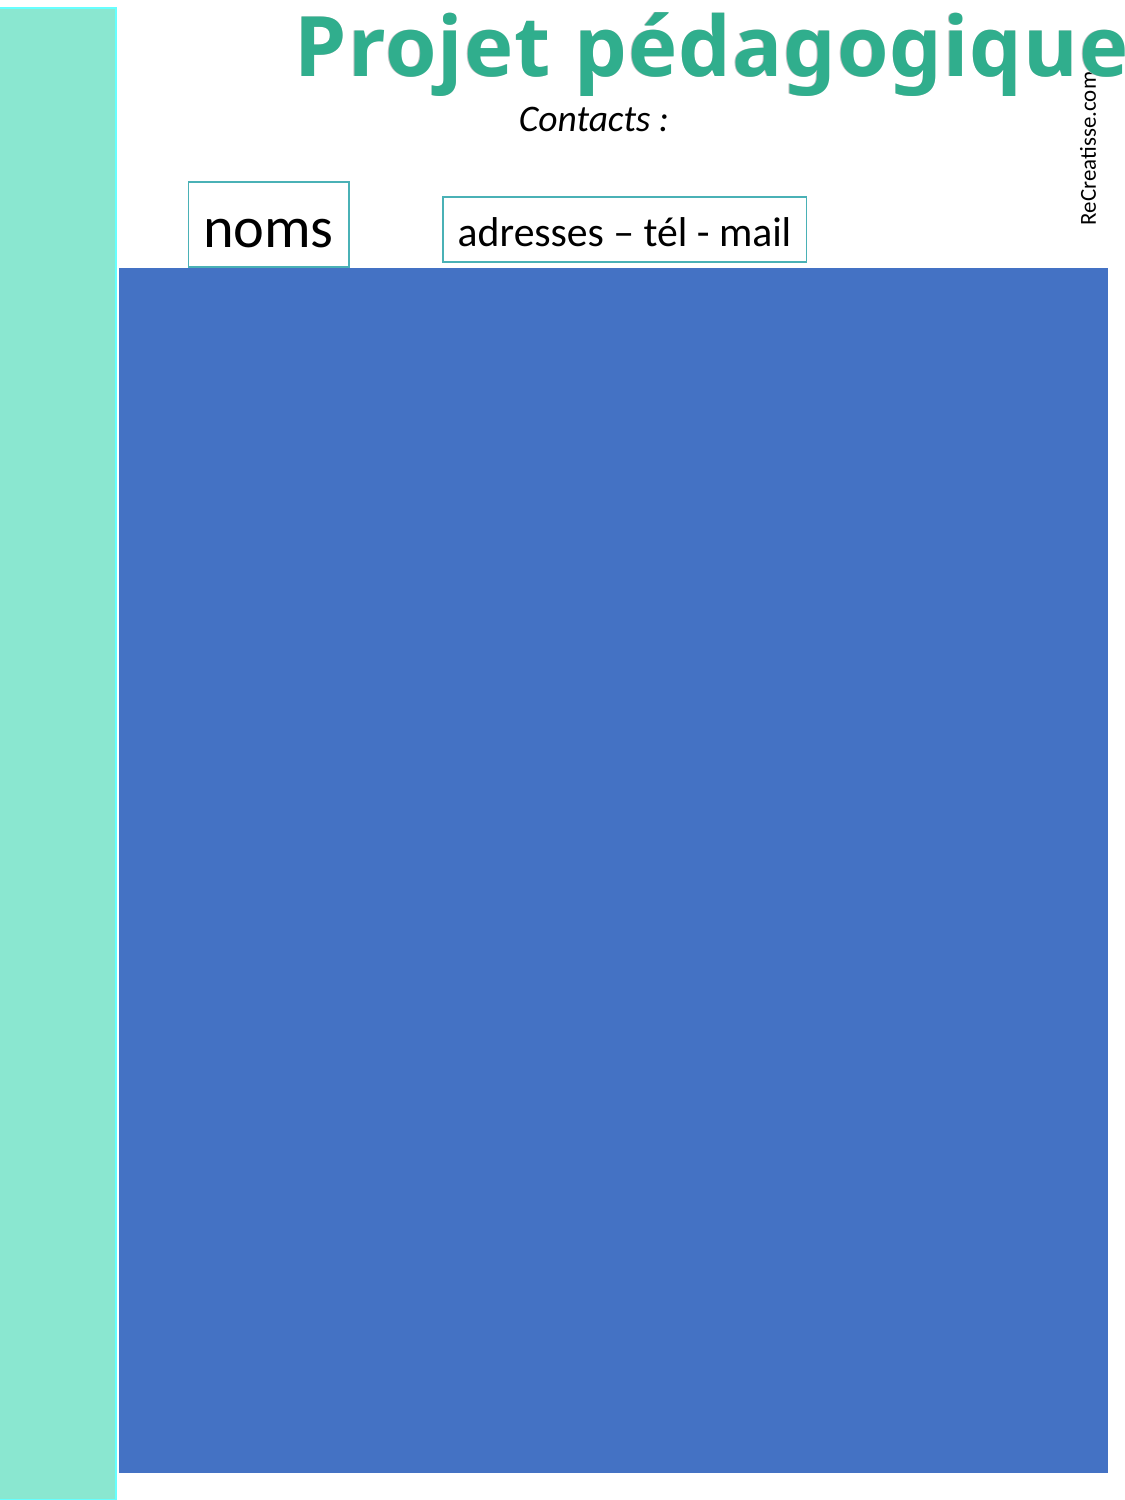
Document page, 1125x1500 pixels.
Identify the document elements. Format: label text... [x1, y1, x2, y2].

table_cell [421, 870, 1108, 1021]
text_box noms [188, 182, 349, 267]
table_cell [119, 569, 421, 720]
table_cell [119, 720, 421, 870]
table_cell [421, 720, 1108, 870]
table_header [421, 268, 1108, 419]
table_cell [119, 1021, 421, 1171]
text_box adresses – tél - mail [443, 201, 807, 262]
text_box ReCreatisse.com [1065, 201, 1108, 240]
table_cell [119, 1322, 421, 1473]
text_box Projet pédagogique [280, 0, 1125, 201]
table_cell [421, 1171, 1108, 1322]
table_cell [119, 1171, 421, 1322]
table_cell [119, 870, 421, 1021]
table_cell [421, 569, 1108, 720]
table_cell [421, 1021, 1108, 1171]
table_header [119, 268, 421, 419]
text_box [0, 8, 116, 1500]
table_cell [119, 419, 421, 569]
table_cell [421, 1322, 1108, 1473]
table_cell [421, 419, 1108, 569]
